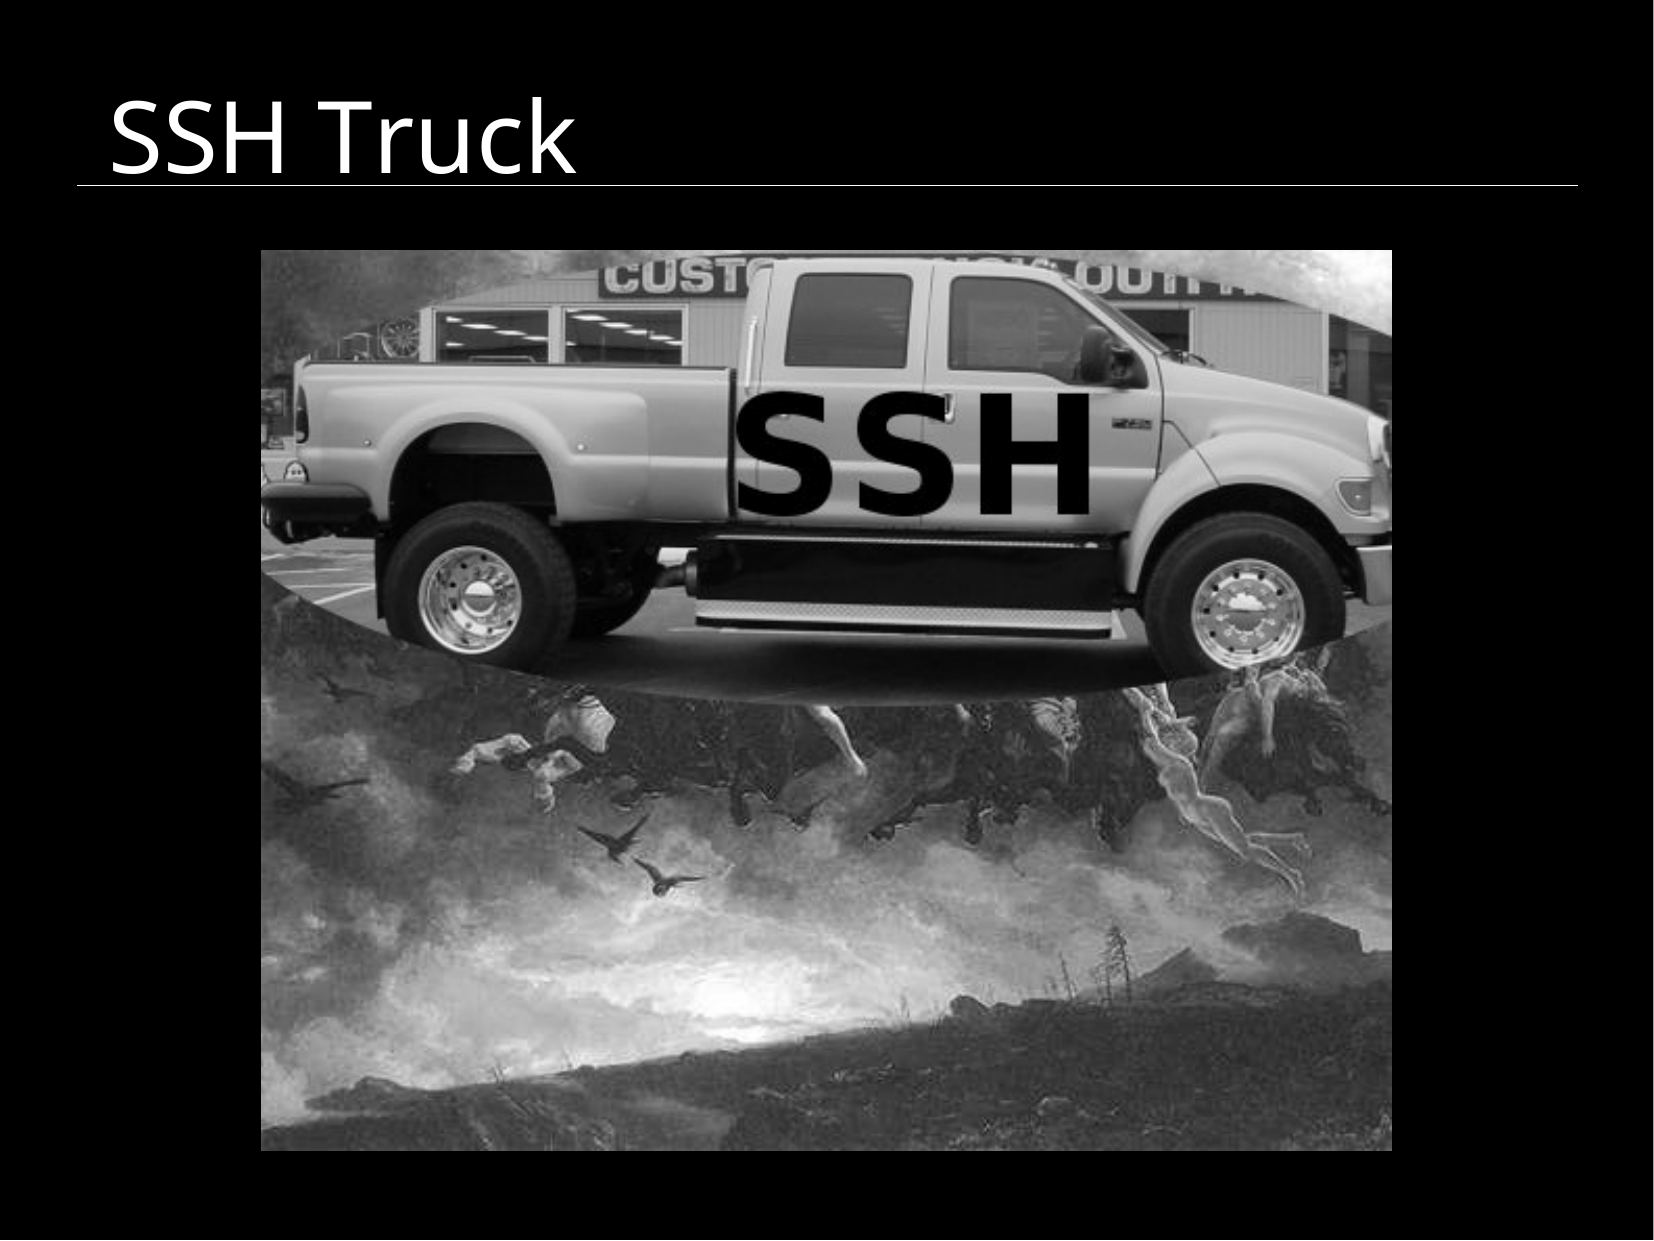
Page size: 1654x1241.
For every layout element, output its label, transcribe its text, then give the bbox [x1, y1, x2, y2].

text_box SSH Truck [93, 58, 607, 185]
picture [261, 250, 1392, 1151]
